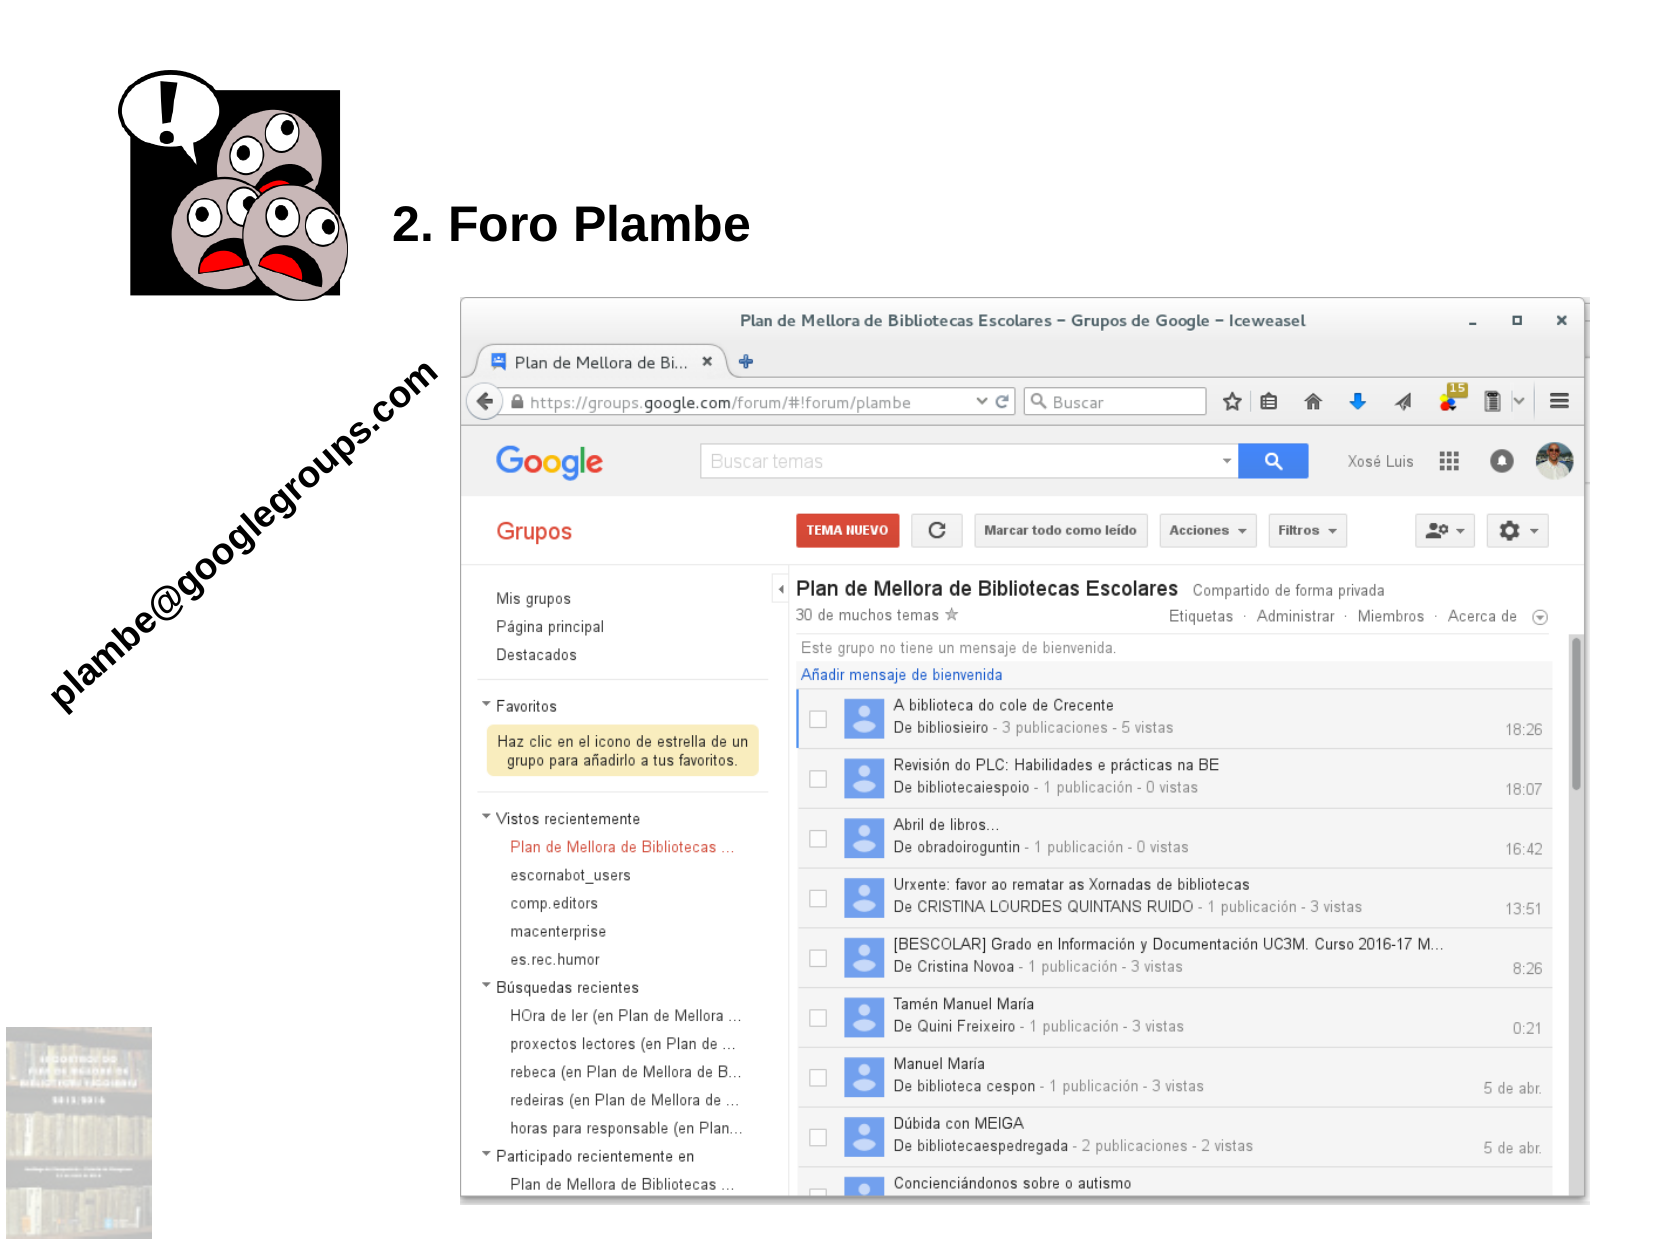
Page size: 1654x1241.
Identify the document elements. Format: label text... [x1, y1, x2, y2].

picture [6, 1027, 152, 1239]
text_box plambe@googlegroups.com [23, 302, 507, 743]
picture [460, 297, 1590, 1205]
text_box 2. Foro Plambe [377, 188, 1241, 260]
picture [118, 70, 348, 301]
